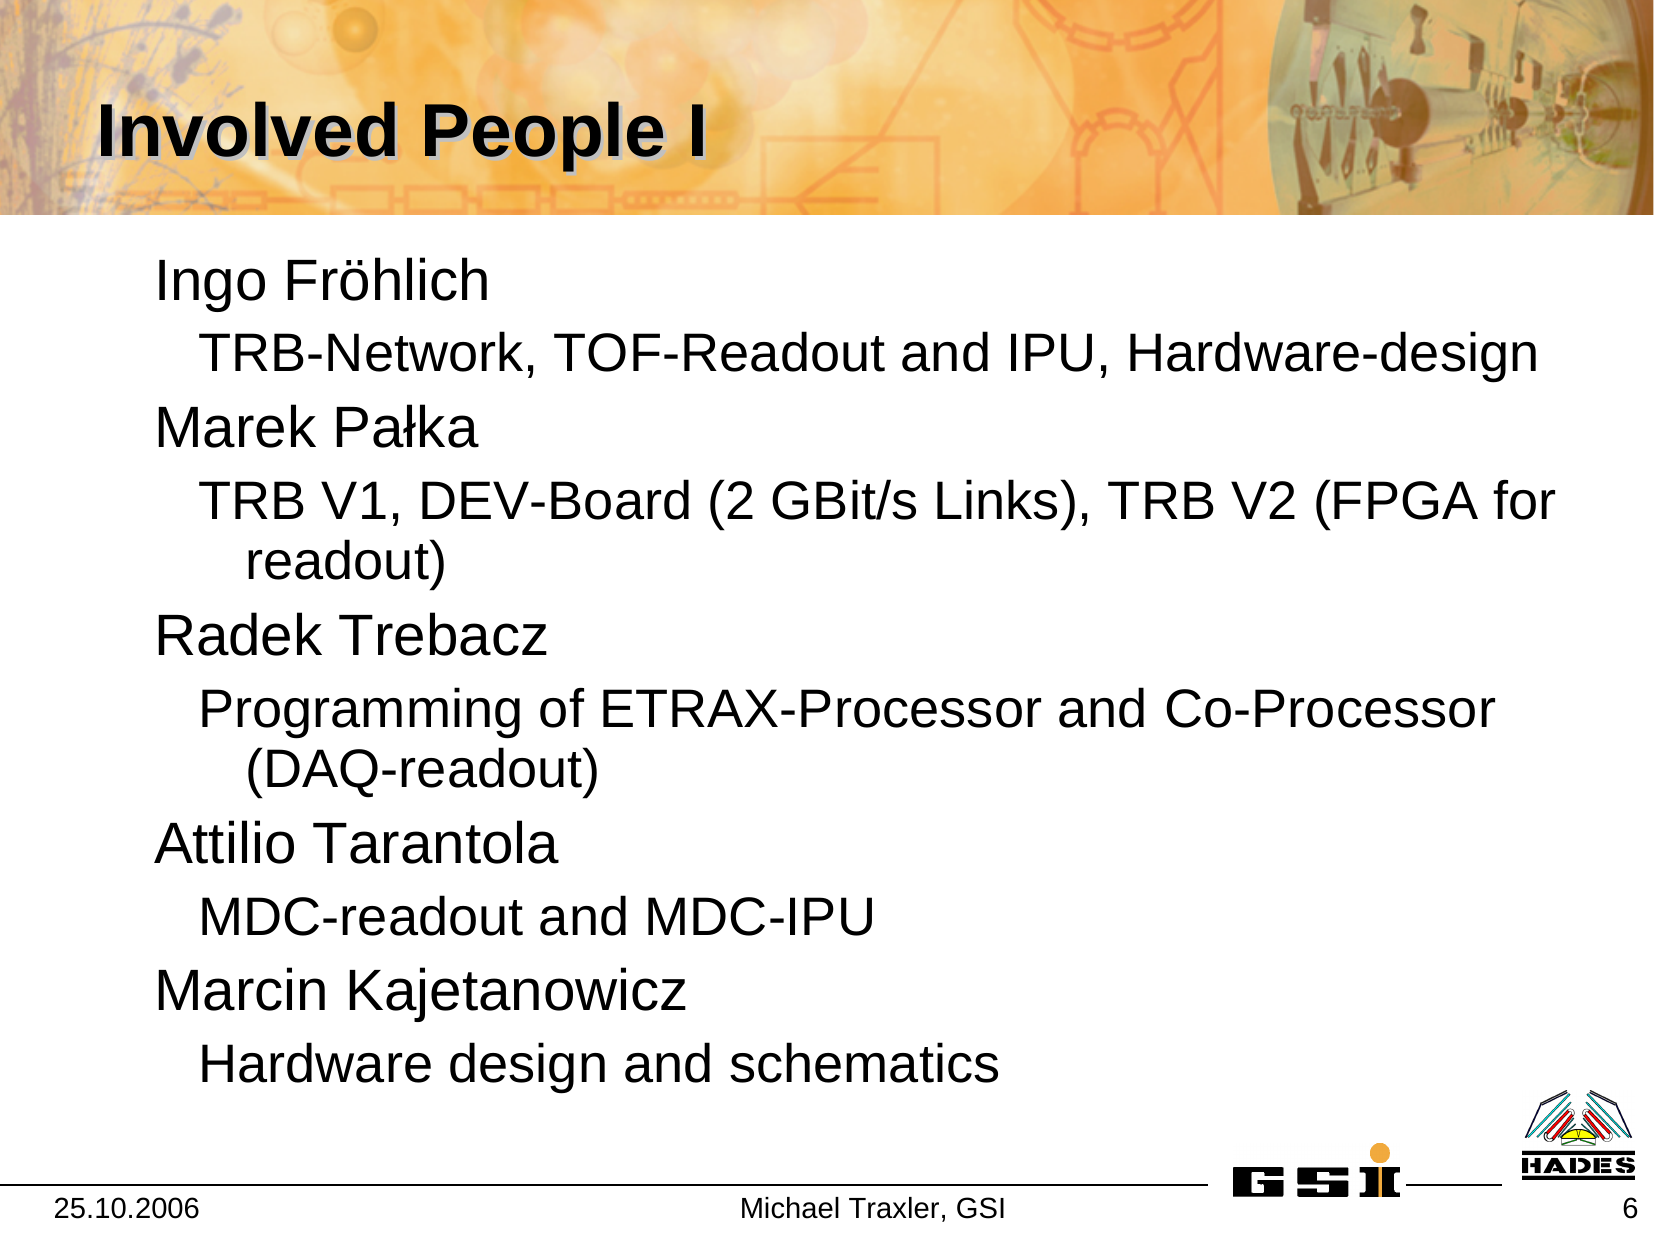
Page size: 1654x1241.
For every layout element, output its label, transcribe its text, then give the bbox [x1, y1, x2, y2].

title Involved People I [96, 27, 1502, 235]
list Ingo Fröhlich TRB-Network, TOF-Readout and IPU, Hardware-design Marek Pałka TRB V1, DEV-Board (2 GBit/s Links), TRB V2 (FPGA for readout) Radek Trebacz Programming of ETRAX-Processor and Co-Processor (DAQ-readout) Attilio Tarantola MDC-readout and MDC-IPU Marcin Kajetanowicz Hardware design and schematics [79, 247, 1568, 1155]
picture [1522, 1090, 1635, 1180]
picture [0, 0, 1654, 215]
picture [1233, 1155, 1400, 1197]
